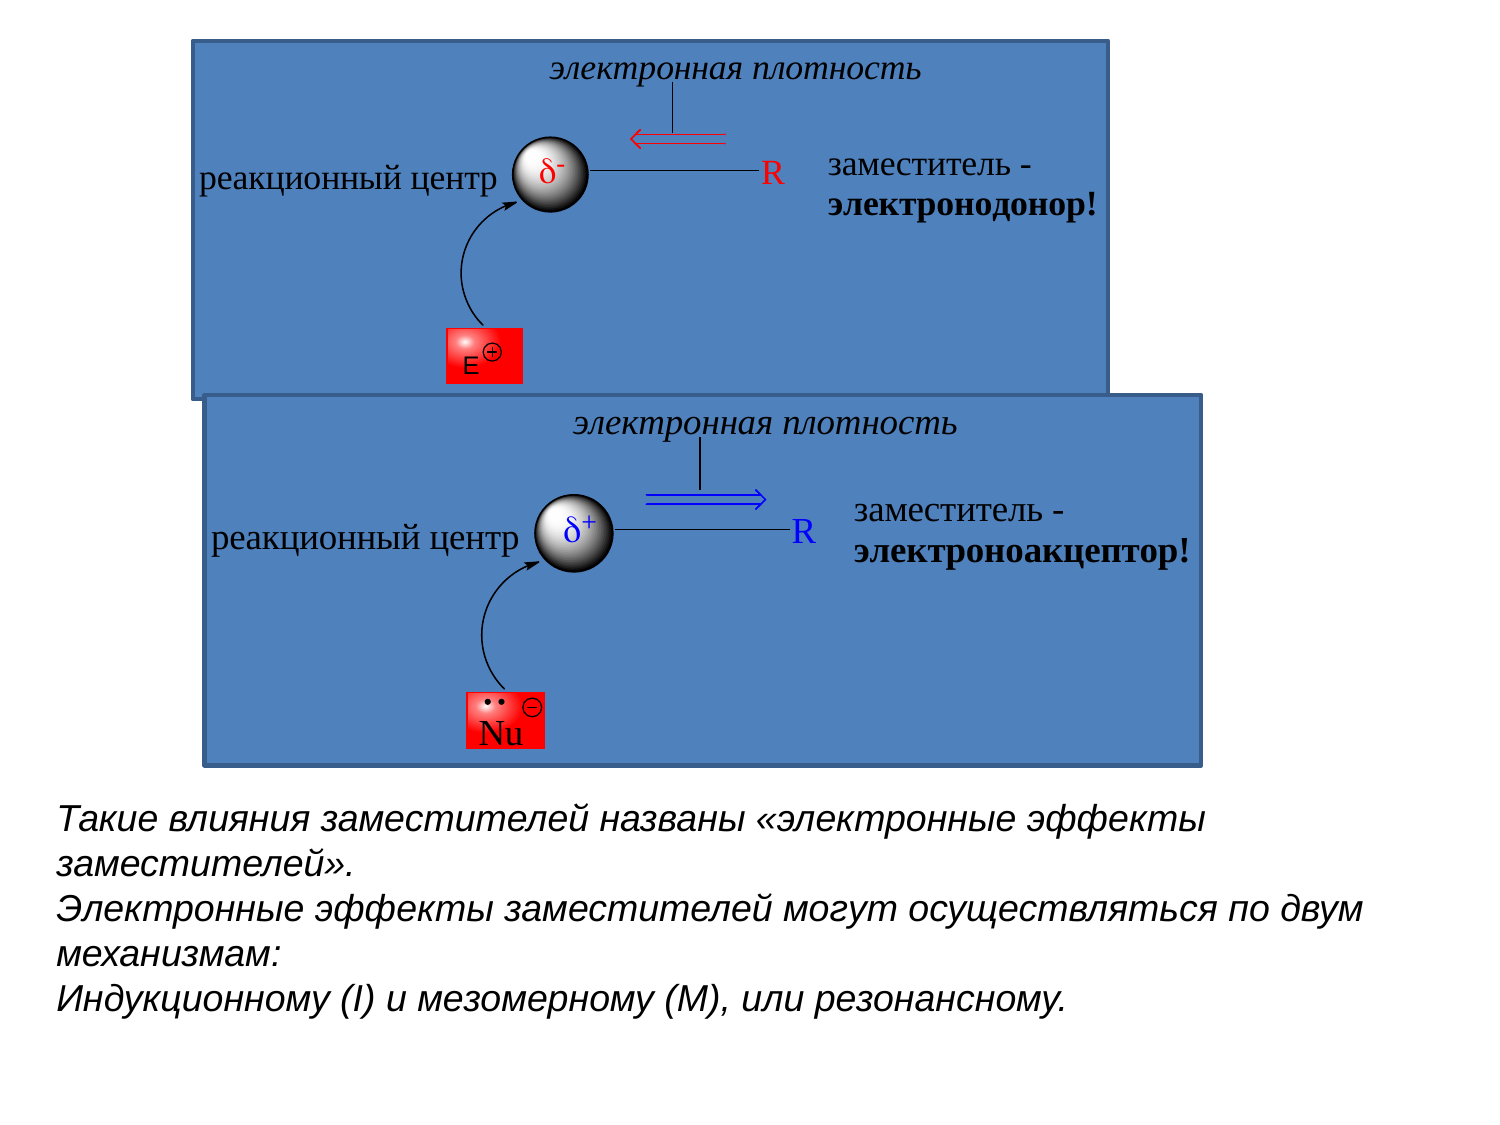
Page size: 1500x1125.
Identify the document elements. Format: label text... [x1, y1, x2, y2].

text_box Такие влияния заместителей названы «электронные эффекты заместителей». Электронные эффекты заместителей могут осуществляться по двум механизмам: Индукционному (I) и мезомерному (M), или резонансному. [41, 786, 1424, 1121]
chart [194, 42, 1106, 398]
chart [206, 397, 1200, 764]
